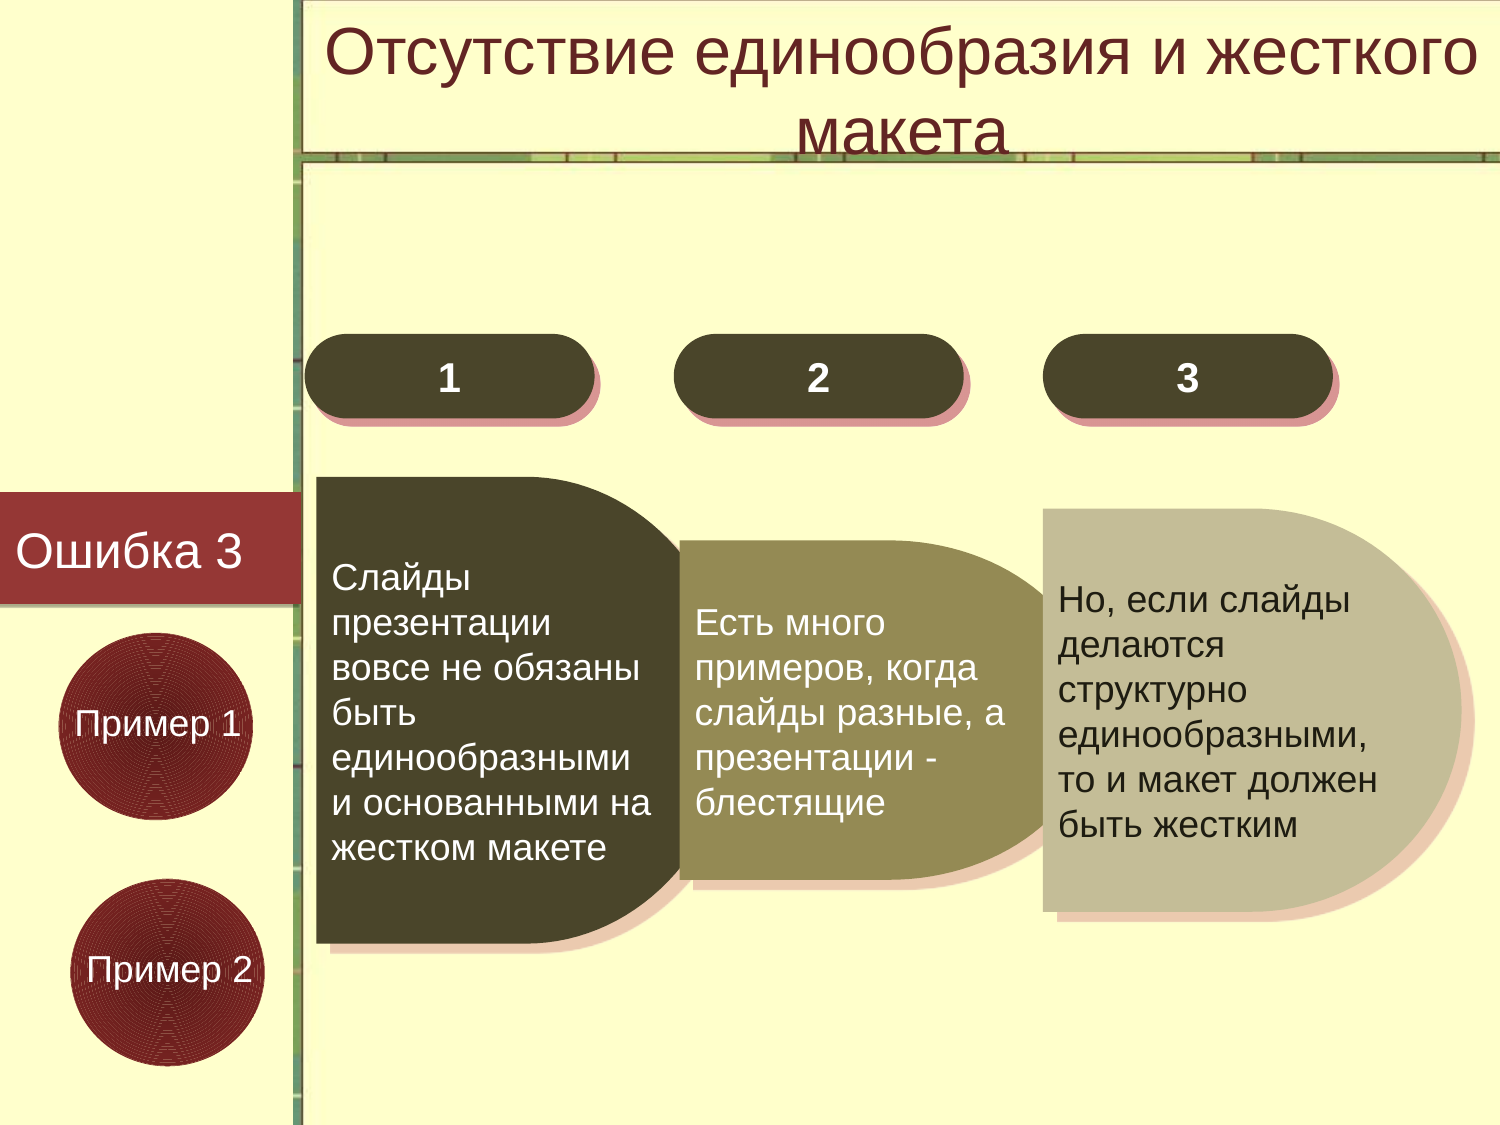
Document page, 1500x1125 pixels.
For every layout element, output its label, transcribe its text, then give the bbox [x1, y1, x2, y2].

text_box Пример 2 [70, 937, 272, 999]
text_box [0, 604, 293, 1125]
text_box 1 [304, 333, 595, 419]
text_box [0, 0, 293, 492]
text_box Есть много примеров, когда слайды разные, а презентации - блестящие [679, 540, 1042, 880]
text_box 3 [1042, 333, 1333, 419]
text_box Ошибка 3 [0, 492, 301, 604]
text_box Отсутствие единообразия и жесткого макета [305, 0, 1500, 175]
text_box 2 [673, 333, 964, 419]
text_box Слайды презентации вовсе не обязаны быть единообразными и основанными на жестком макете [316, 476, 679, 944]
text_box Но, если слайды делаются структурно единообразными, то и макет должен быть жестким [1042, 508, 1462, 912]
text_box Пример 1 [58, 691, 260, 753]
